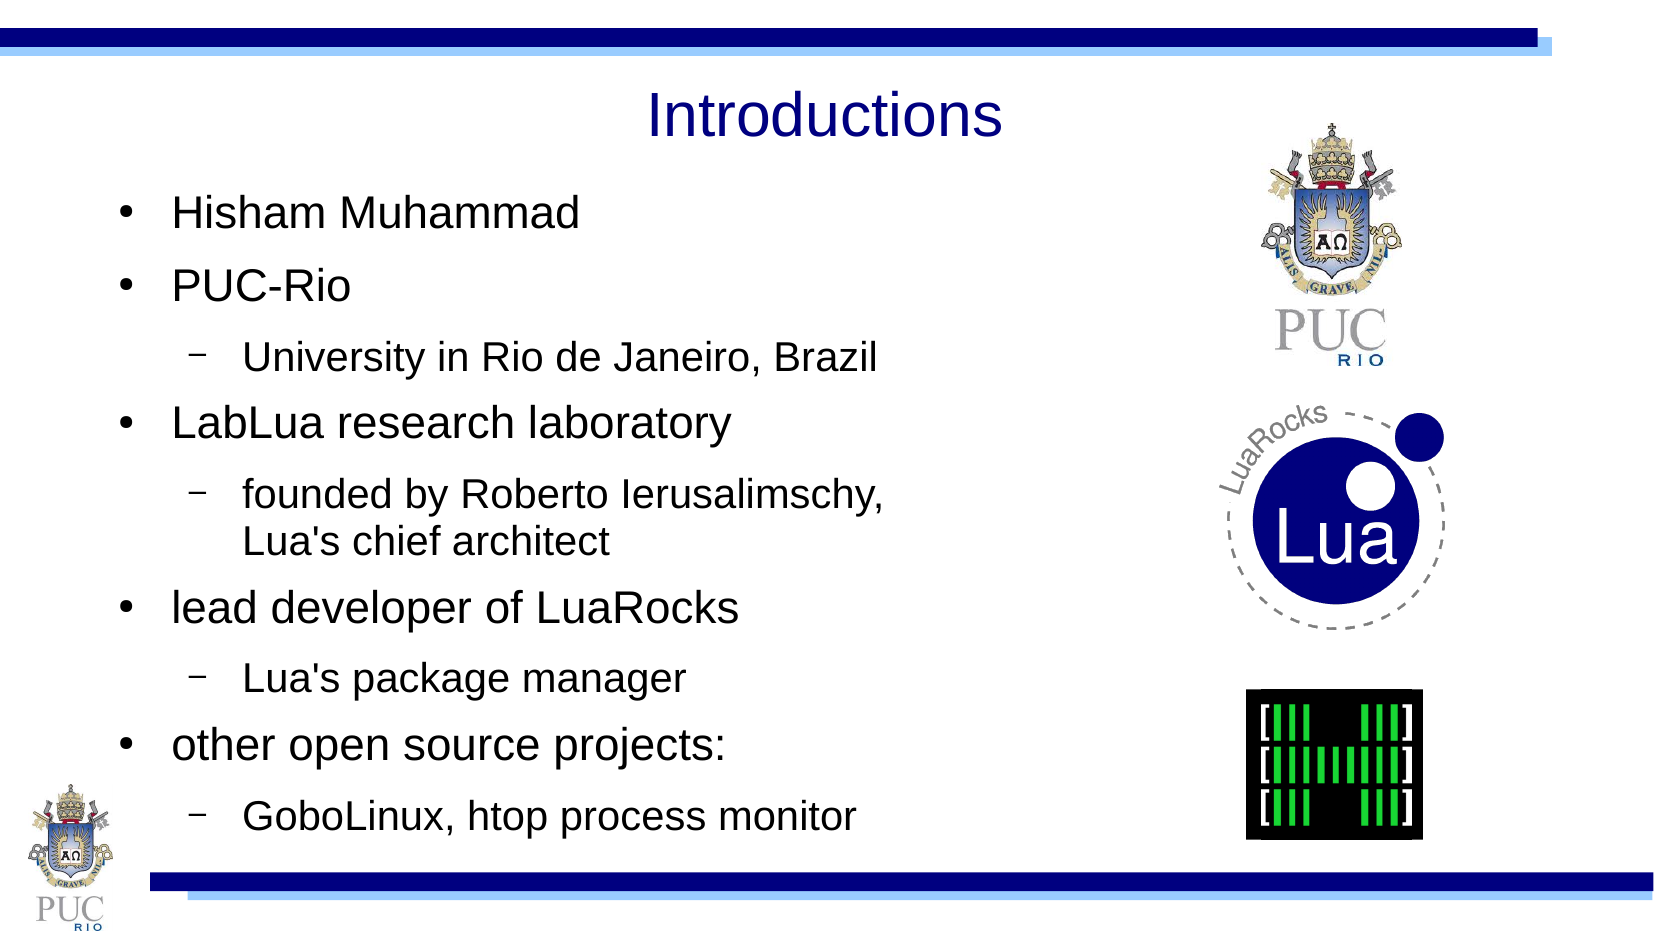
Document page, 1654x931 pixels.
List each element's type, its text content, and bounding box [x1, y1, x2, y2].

text_box [1412, 689, 1423, 840]
picture [1261, 123, 1402, 366]
picture [1261, 689, 1412, 840]
picture [1219, 405, 1445, 630]
picture [28, 784, 113, 931]
title Introductions [37, 37, 1613, 193]
list Hisham Muhammad PUC-Rio University in Rio de Janeiro, Brazil LabLua research laboratory founded by Roberto Ierusalimschy, Lua's chief architect lead developer of LuaRocks Lua's package manager other open source projects: GoboLinux, htop process monitor [100, 186, 1589, 839]
text_box [1246, 689, 1261, 840]
